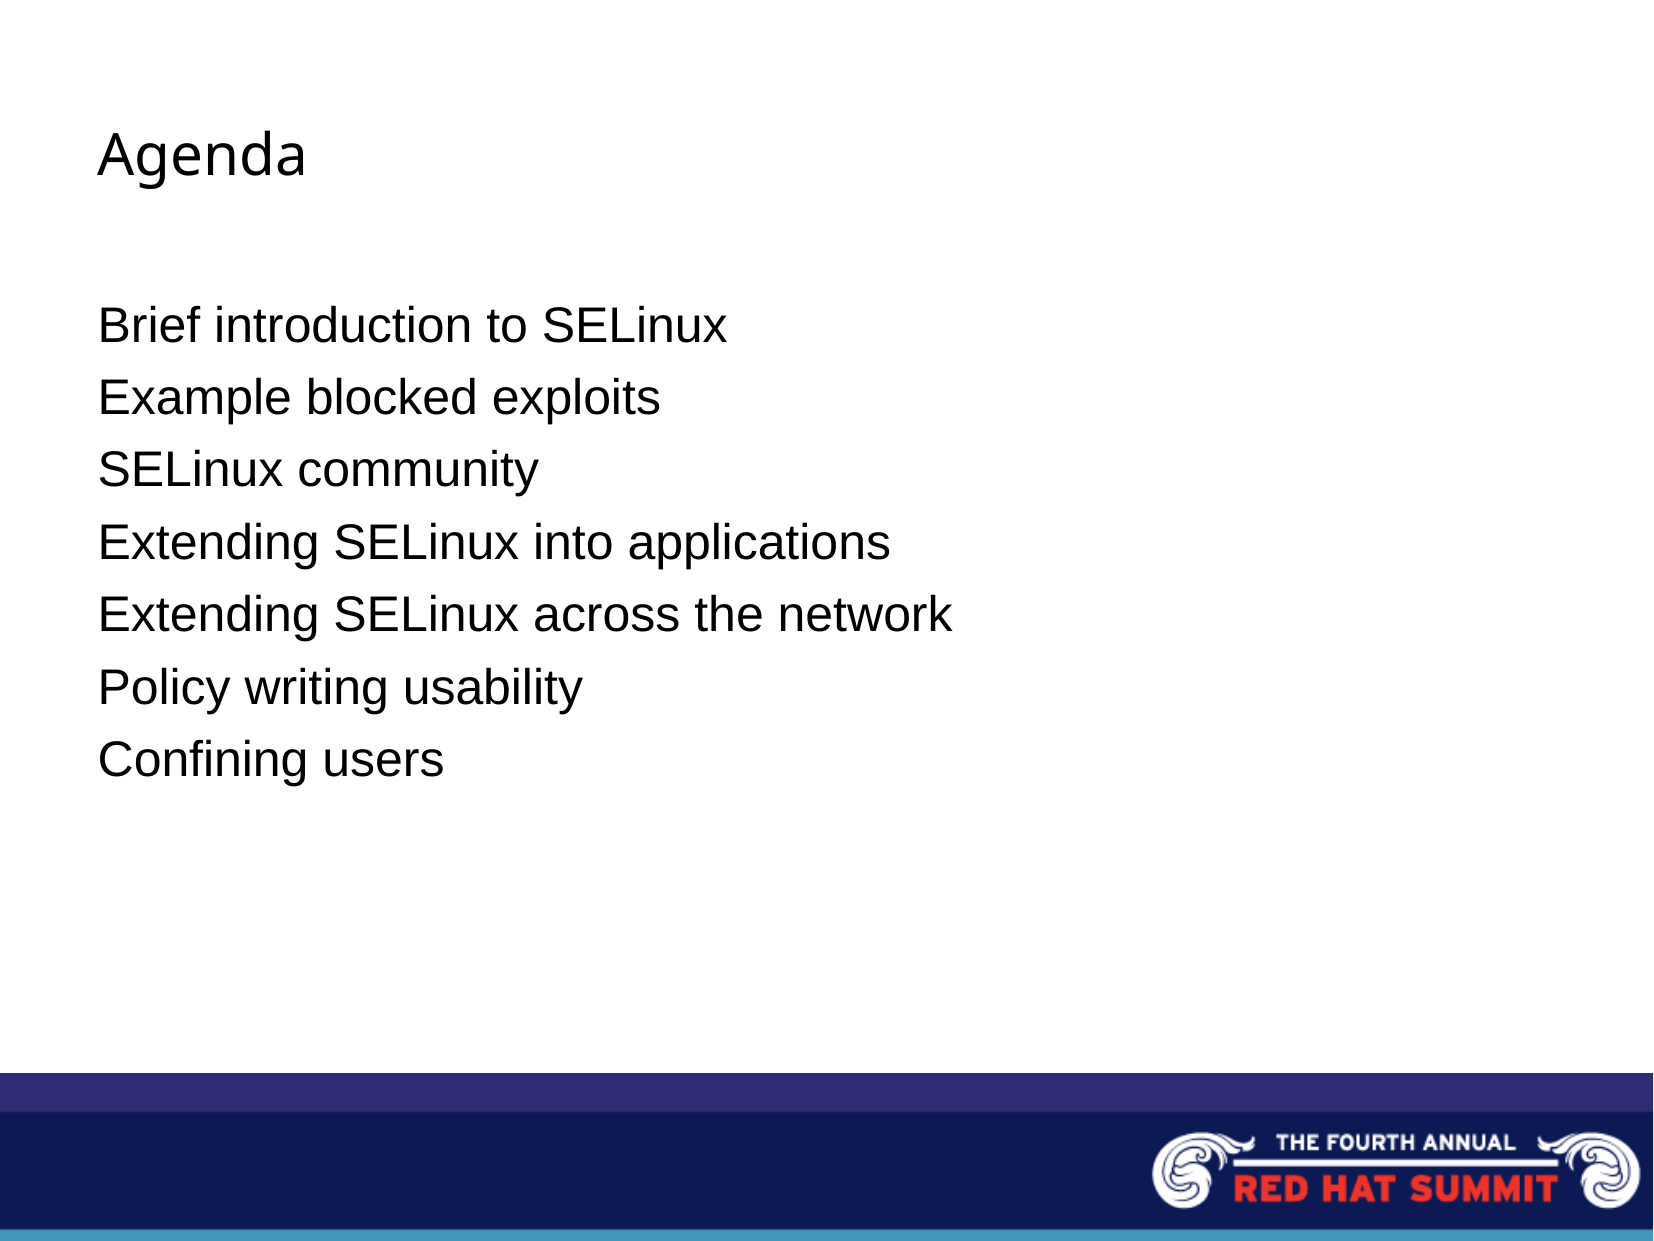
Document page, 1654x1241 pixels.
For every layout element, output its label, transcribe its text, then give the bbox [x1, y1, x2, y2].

picture [0, 1073, 1654, 1241]
list Brief introduction to SELinux Example blocked exploits SELinux community Extending SELinux into applications Extending SELinux across the network Policy writing usability Confining users [82, 289, 1571, 1108]
title Agenda [82, 49, 1571, 257]
